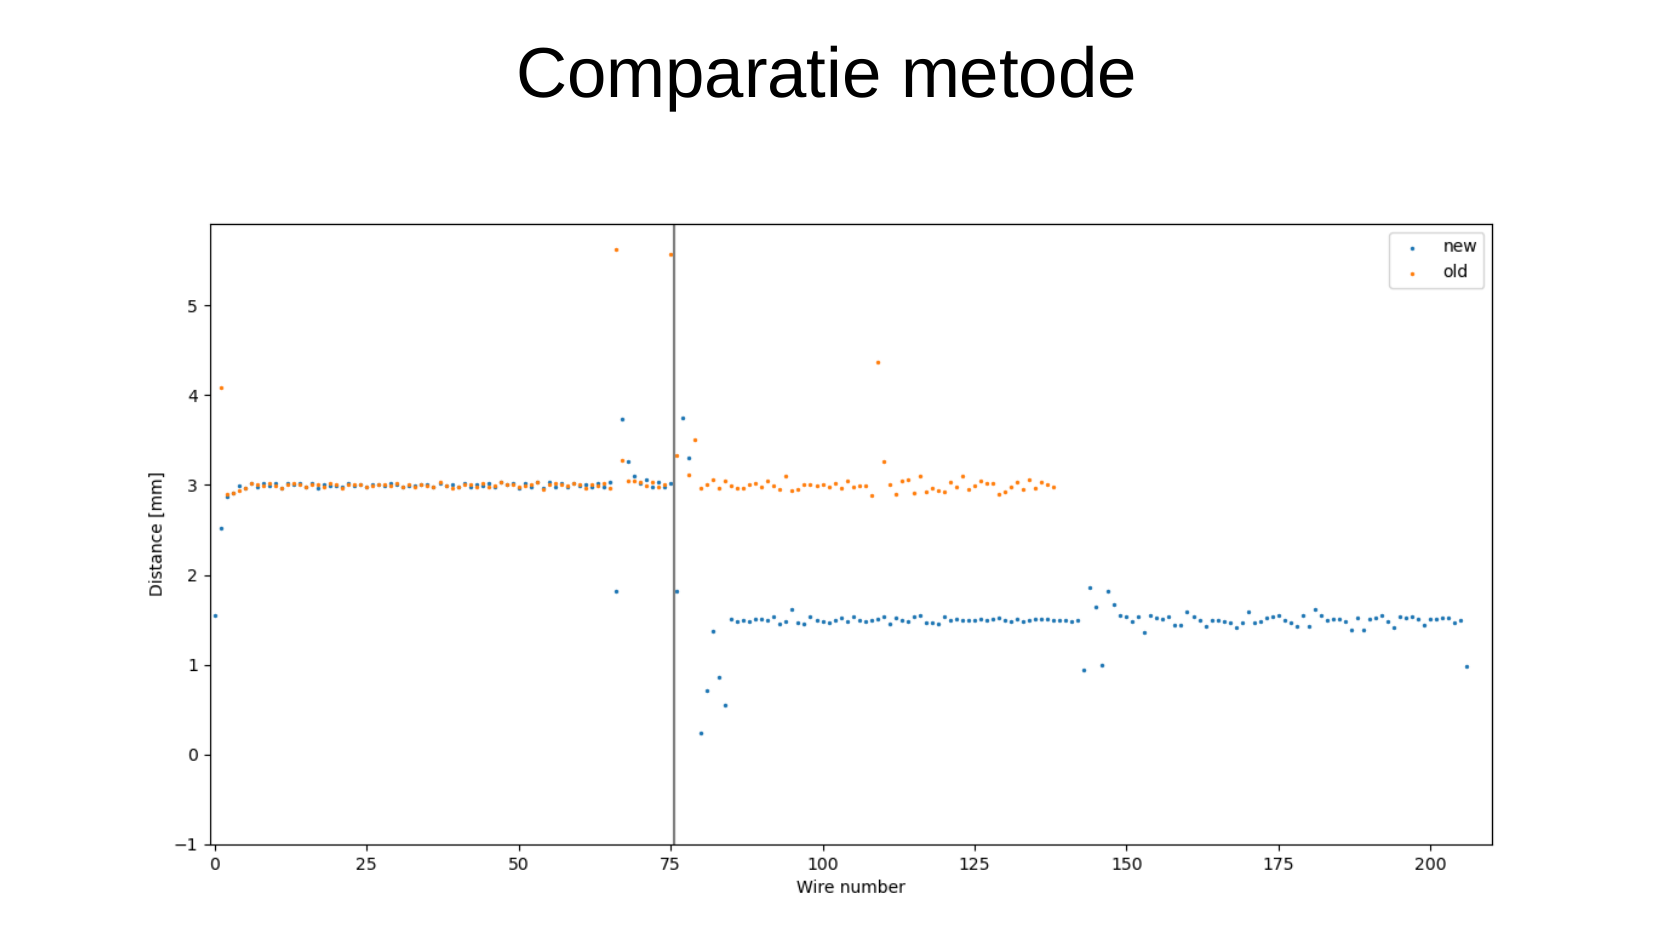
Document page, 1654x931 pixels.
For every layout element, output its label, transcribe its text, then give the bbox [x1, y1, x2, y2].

title Comparatie metode [82, 0, 1571, 127]
picture [3, 127, 1654, 931]
